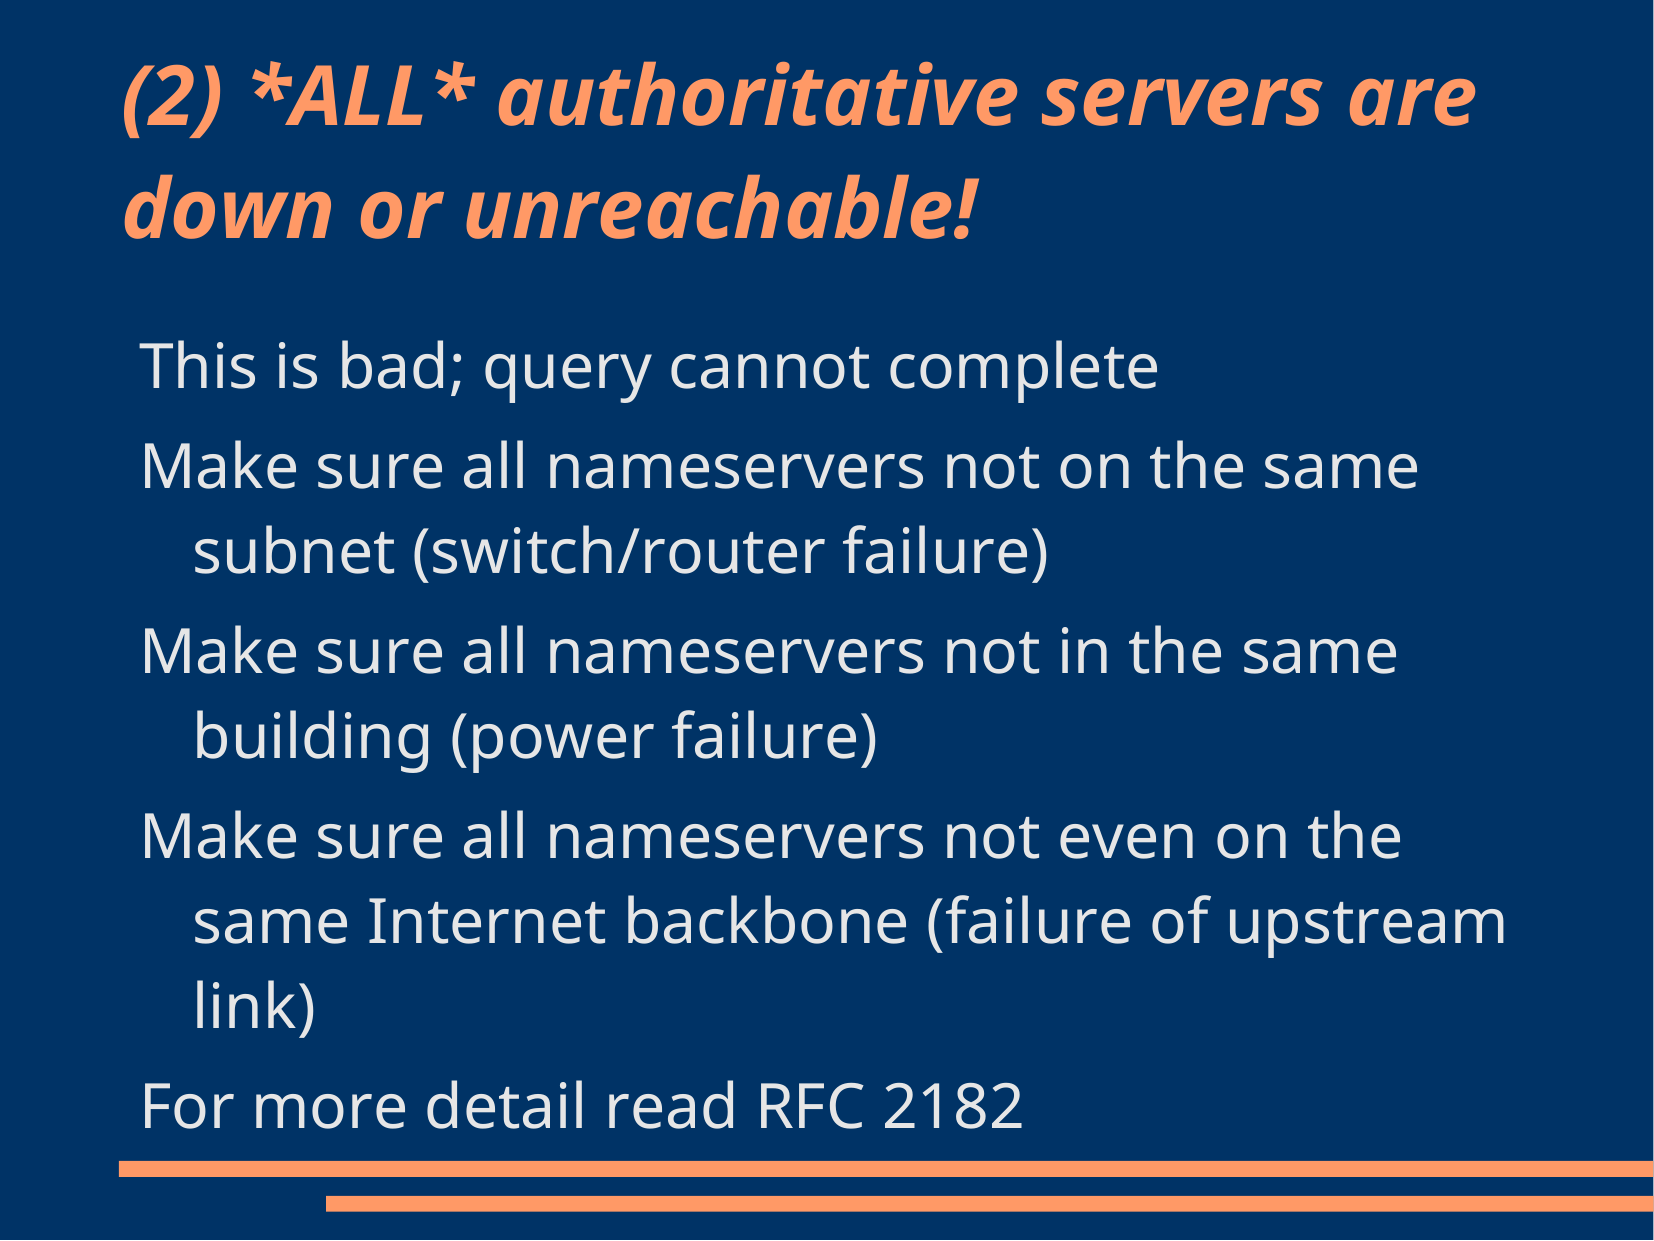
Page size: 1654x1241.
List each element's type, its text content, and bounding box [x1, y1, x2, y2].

title (2) *ALL* authoritative servers are down or unreachable! [121, 46, 1534, 254]
list This is bad; query cannot complete Make sure all nameservers not on the same subnet (switch/router failure) Make sure all nameservers not in the same building (power failure) Make sure all nameservers not even on the same Internet backbone (failure of upstream link) For more detail read RFC 2182 [121, 322, 1561, 1133]
